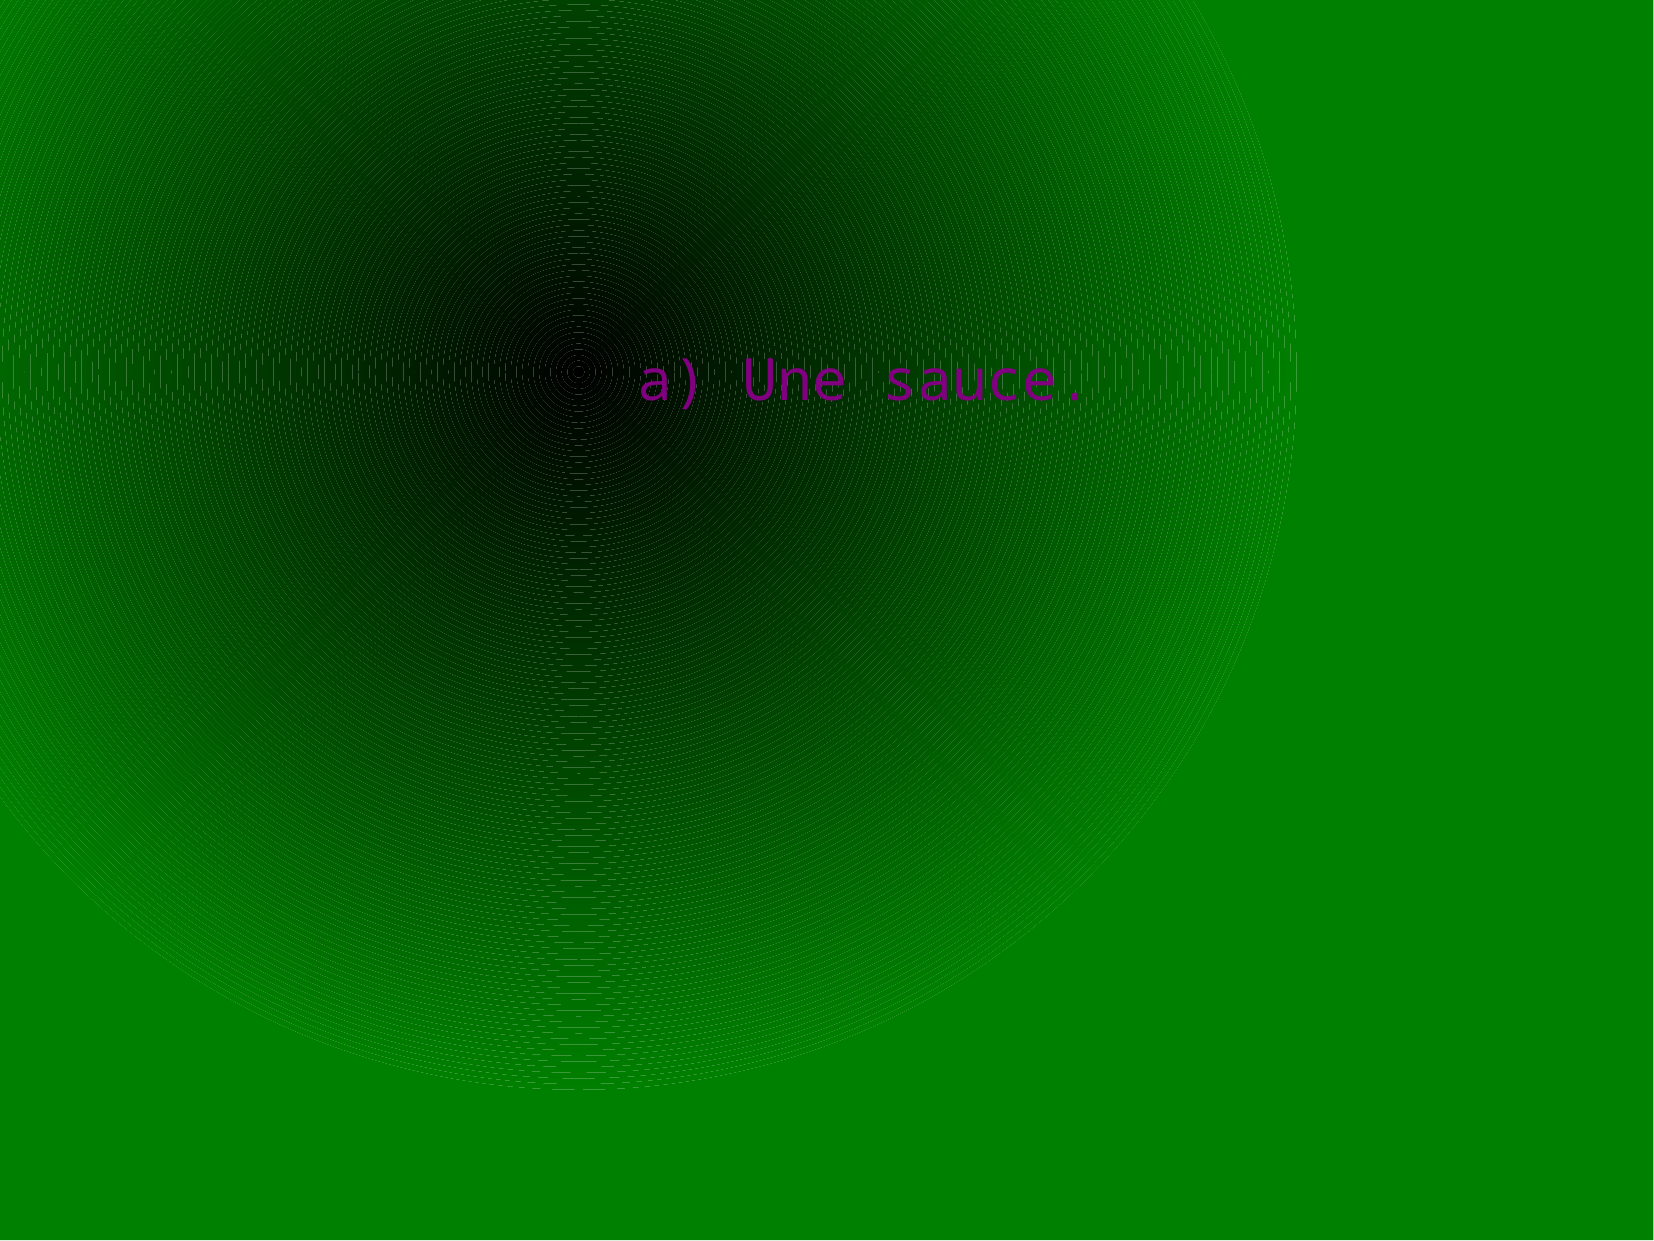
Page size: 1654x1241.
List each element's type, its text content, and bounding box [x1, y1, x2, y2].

text_box a) Une sauce. [401, 330, 1193, 413]
